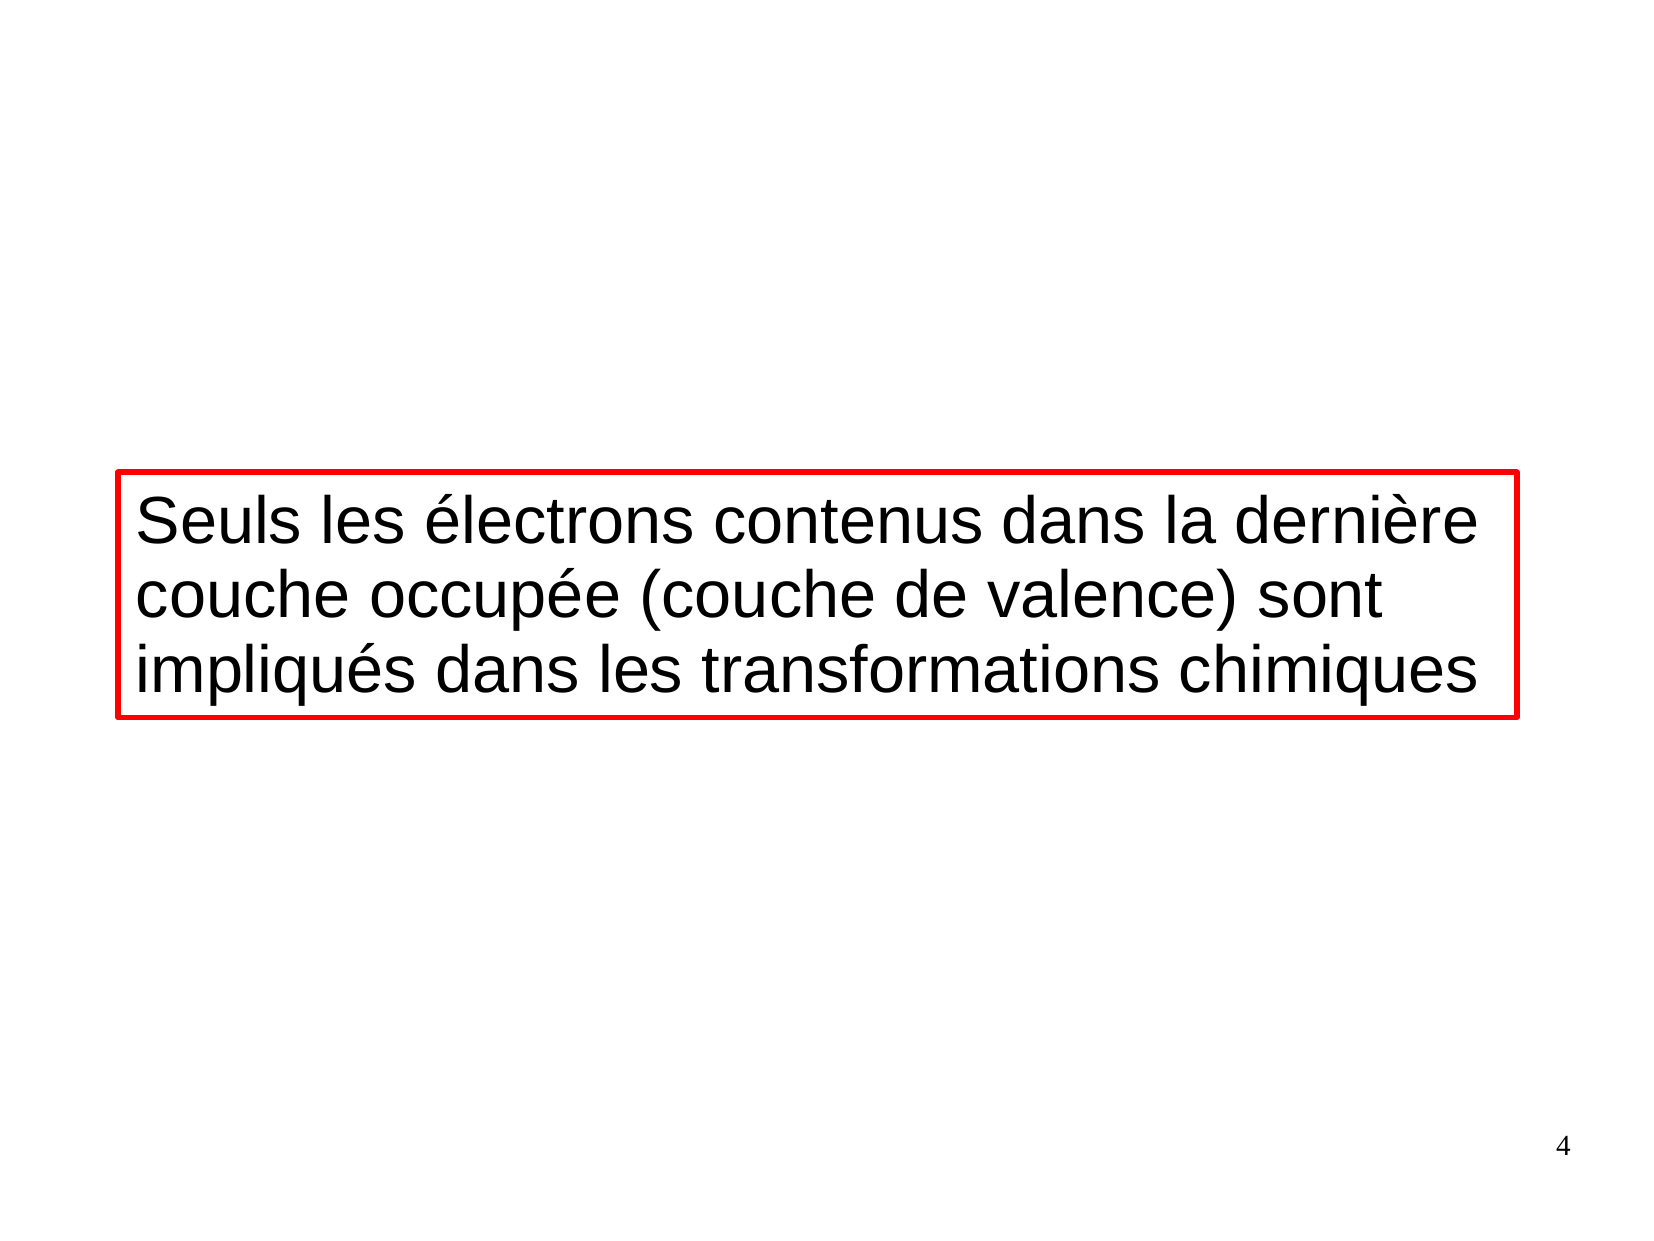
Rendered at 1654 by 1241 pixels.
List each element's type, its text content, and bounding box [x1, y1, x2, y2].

text_box Seuls les électrons contenus dans la dernière couche occupée (couche de valence) sont impliqués dans les transformations chimiques [118, 472, 1517, 718]
